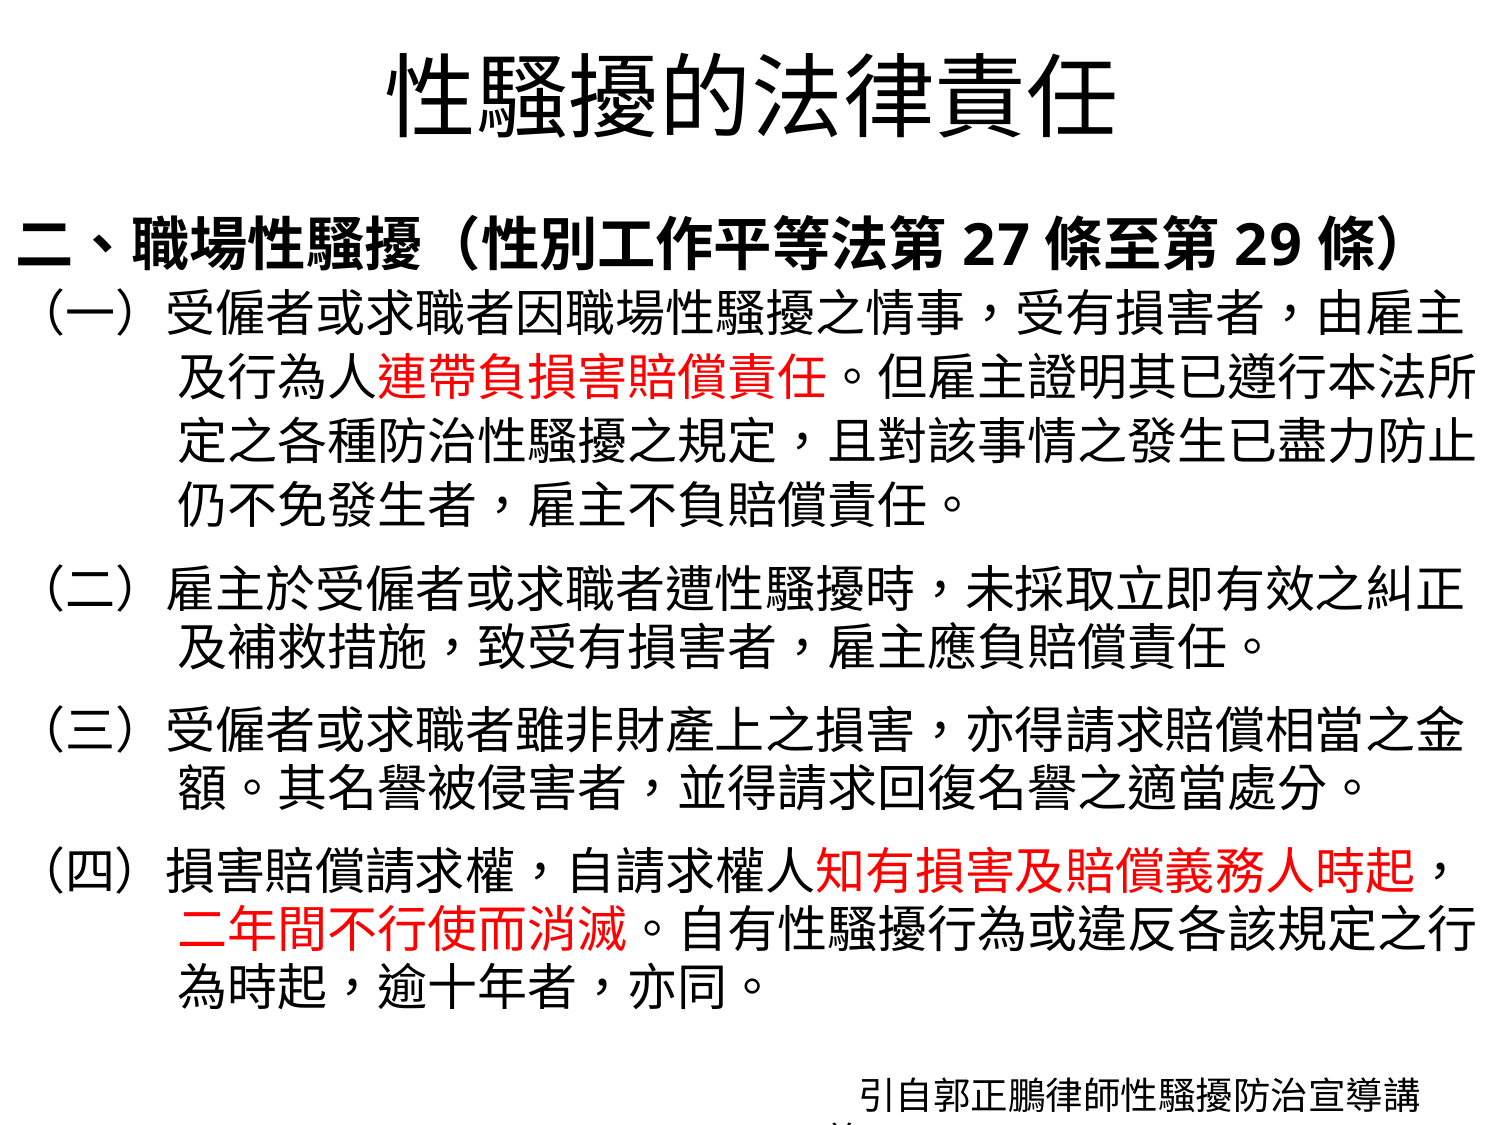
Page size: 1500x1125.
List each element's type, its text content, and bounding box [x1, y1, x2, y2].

title 性騷擾的法律責任 [76, 0, 1427, 188]
list 二、職場性騷擾（性別工作平等法第27條至第29條） （一）受僱者或求職者因職場性騷擾之情事，受有損害者，由雇主 及行為人連帶負損害賠償責任。但雇主證明其已遵行本法所 定之各種防治性騷擾之規定，且對該事情之發生已盡力防止 仍不免發生者，雇主不負賠償責任。 （二）雇主於受僱者或求職者遭性騷擾時，未採取立即有效之糾正 及補救措施，致受有損害者，雇主應負賠償責任。 （三）受僱者或求職者雖非財產上之損害，亦得請求賠償相當之金 額。其名譽被侵害者，並得請求回復名譽之適當處分。 （四）損害賠償請求權，自請求權人知有損害及賠償義務人時起， 二年間不行使而消滅。自有性騷擾行為或違反各該規定之行 為時起，逾十年者，亦同。 [0, 208, 1500, 966]
text_box 引自郭正鵬律師性騷擾防治宣導講義 [809, 1064, 1471, 1125]
